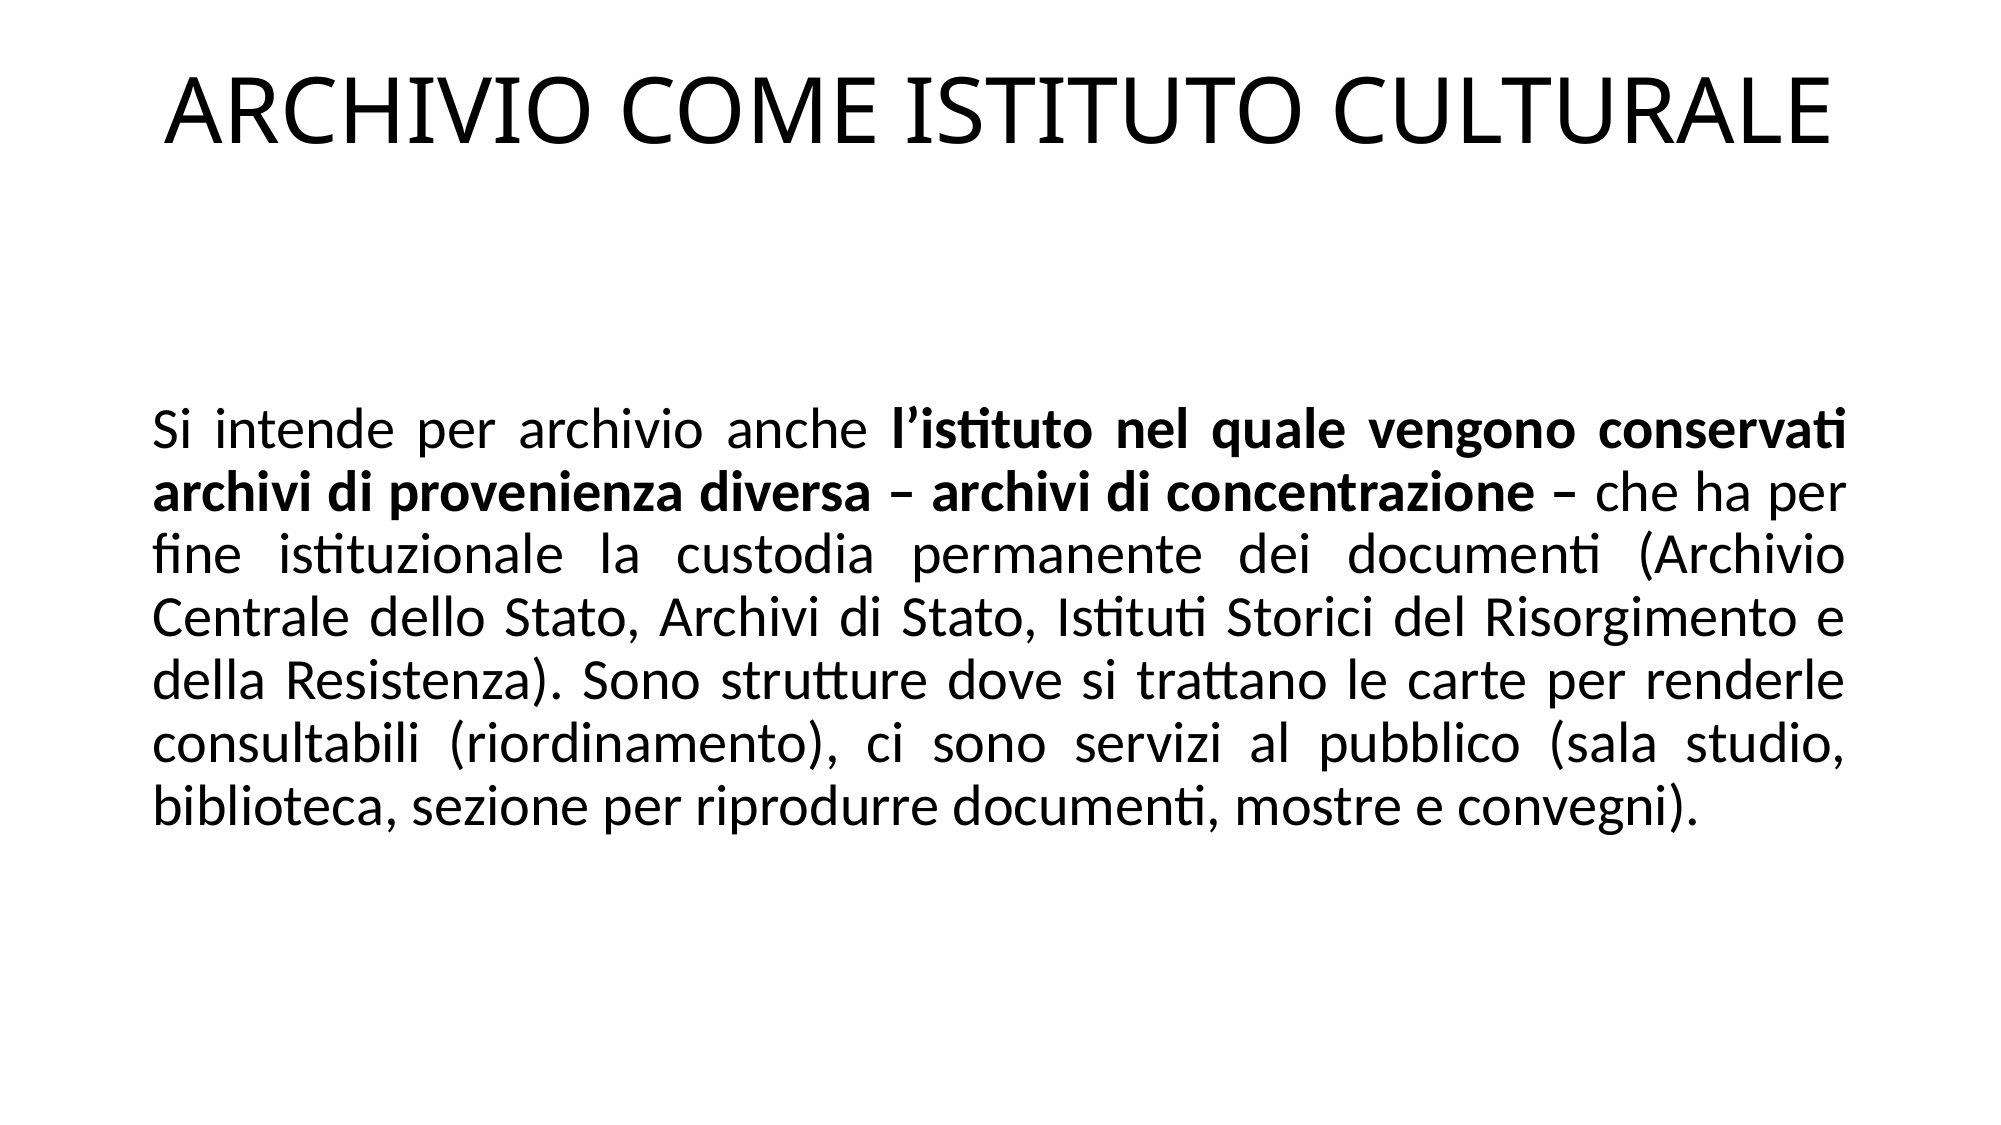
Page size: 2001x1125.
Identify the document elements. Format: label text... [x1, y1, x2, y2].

list Si intende per archivio anche l’istituto nel quale vengono conservati archivi di provenienza diversa – archivi di concentrazione – che ha per fine istituzionale la custodia permanente dei documenti (Archivio Centrale dello Stato, Archivi di Stato, Istituti Storici del Risorgimento e della Resistenza). Sono strutture dove si trattano le carte per renderle consultabili (riordinamento), ci sono servizi al pubblico (sala studio, biblioteca, sezione per riprodurre documenti, mostre e convegni). [137, 299, 1863, 1014]
title ARCHIVIO COME ISTITUTO CULTURALE [137, 59, 1863, 278]
